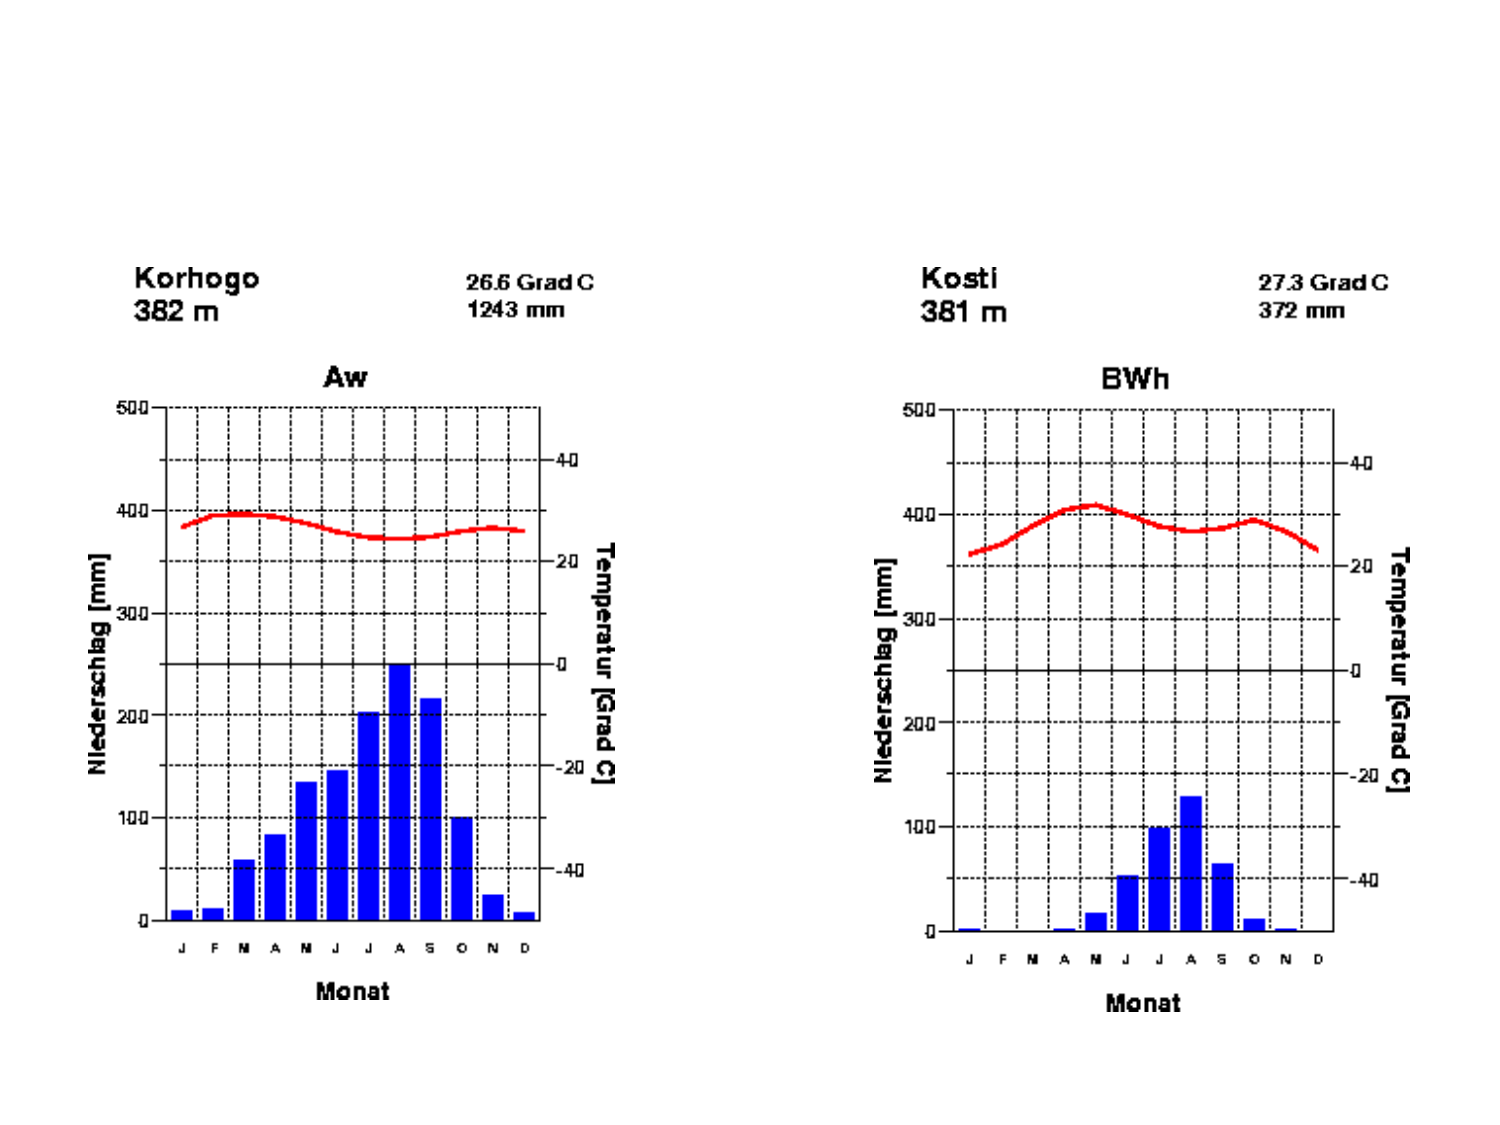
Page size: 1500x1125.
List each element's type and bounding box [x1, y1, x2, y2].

picture [874, 267, 1410, 1012]
picture [88, 267, 615, 1000]
